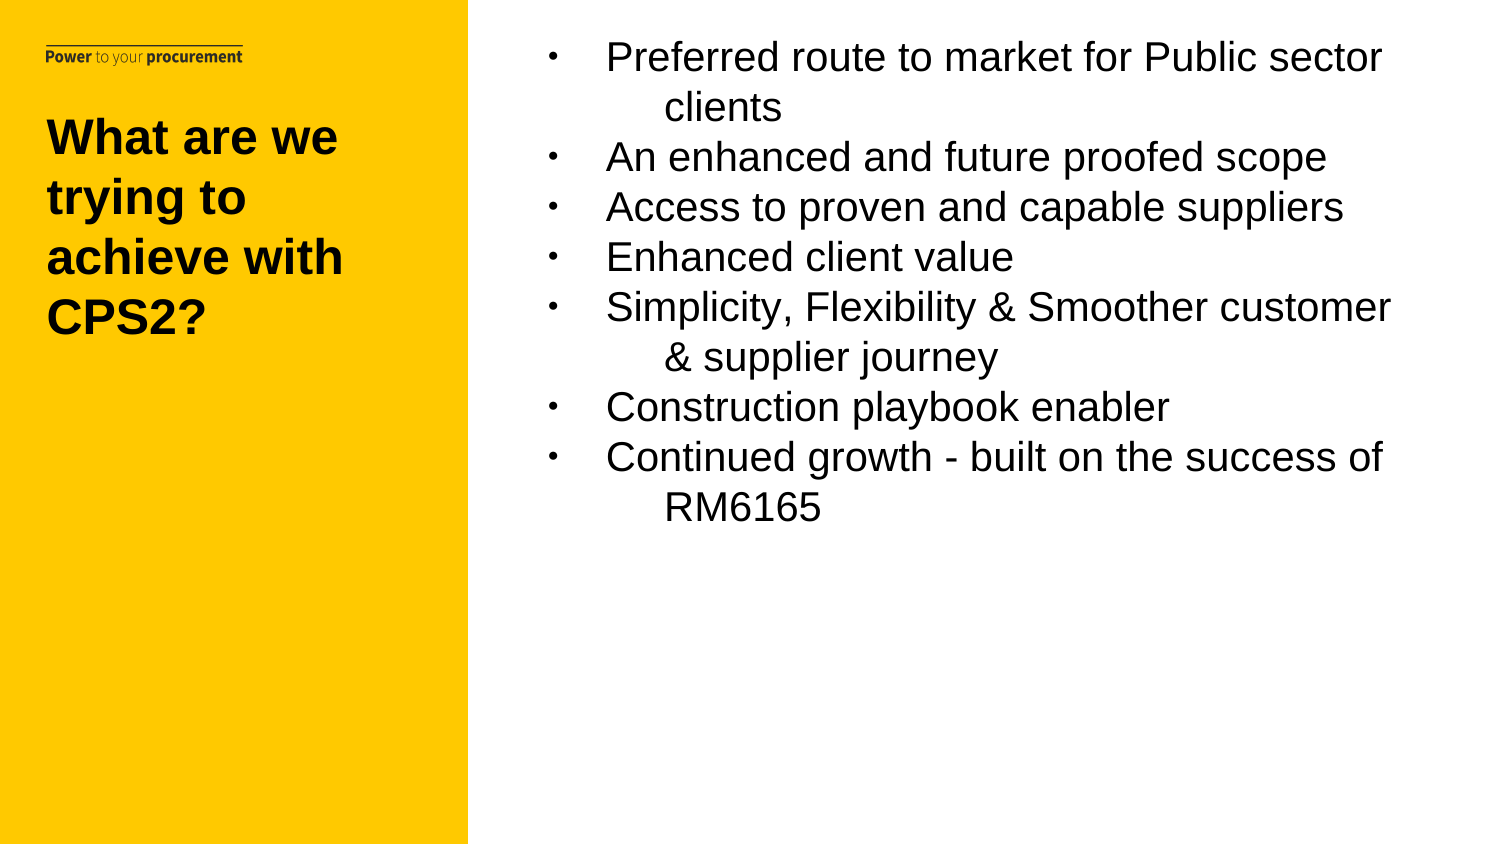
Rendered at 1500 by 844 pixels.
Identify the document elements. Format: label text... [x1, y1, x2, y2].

title Preferred route to market for Public sector clients An enhanced and future proofed scope Access to proven and capable suppliers Enhanced client value Simplicity, Flexibility & Smoother customer & supplier journey Construction playbook enabler Continued growth - built on the success of RM6165 [514, 29, 1407, 626]
title What are we trying to achieve with CPS2? [46, 104, 423, 209]
